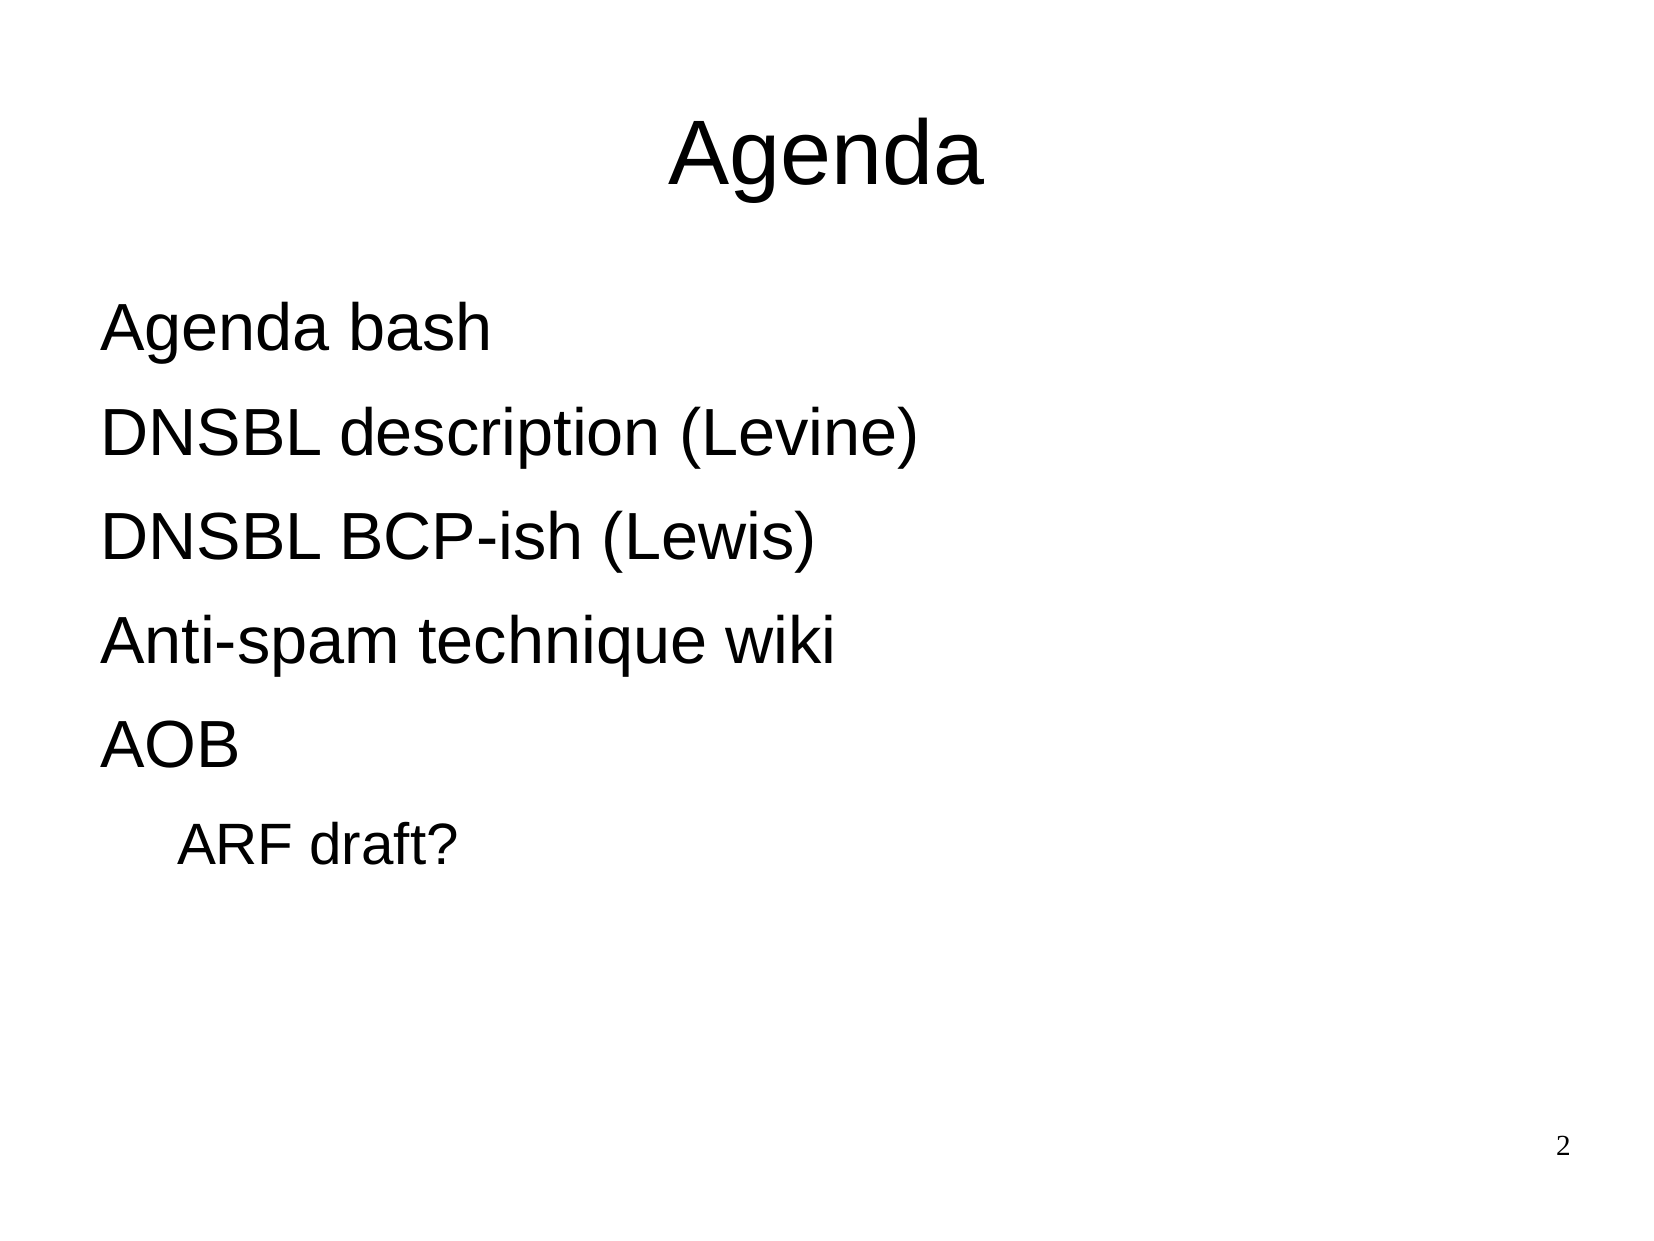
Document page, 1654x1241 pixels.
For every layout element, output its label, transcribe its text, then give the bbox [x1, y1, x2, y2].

title Agenda [82, 49, 1571, 257]
list Agenda bash DNSBL description (Levine) DNSBL BCP-ish (Lewis) Anti-spam technique wiki AOB ARF draft? [82, 290, 1571, 1094]
